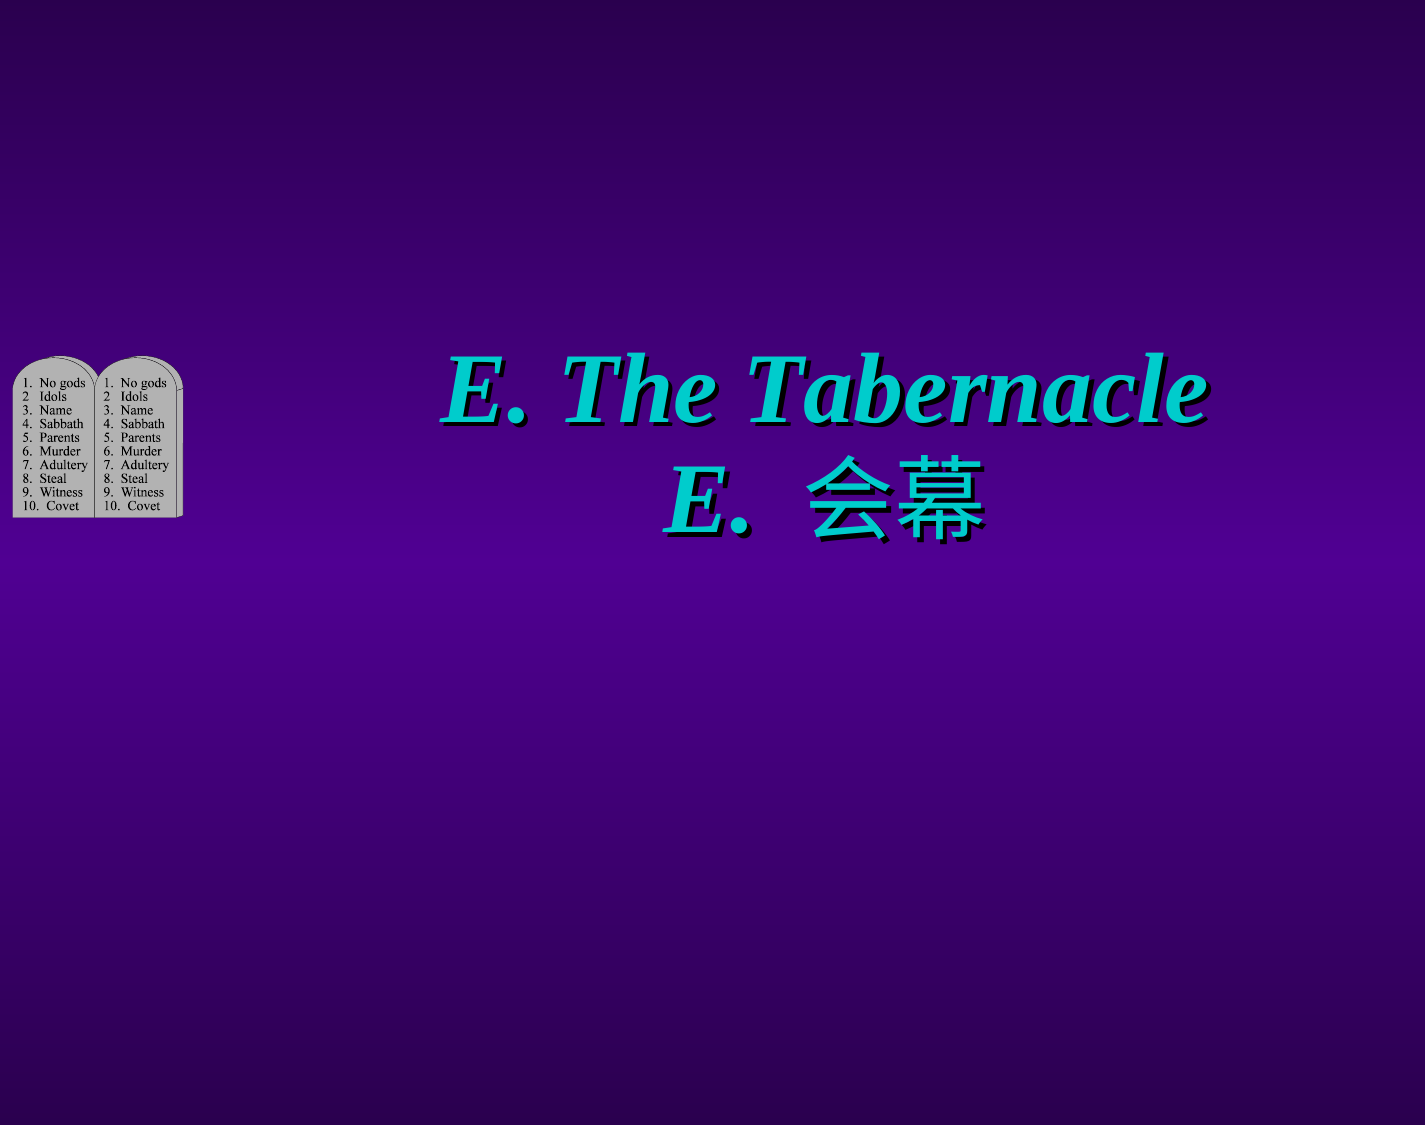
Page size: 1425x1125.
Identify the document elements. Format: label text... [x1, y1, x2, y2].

title E. The Tabernacle E. 会幕 [225, 316, 1425, 572]
